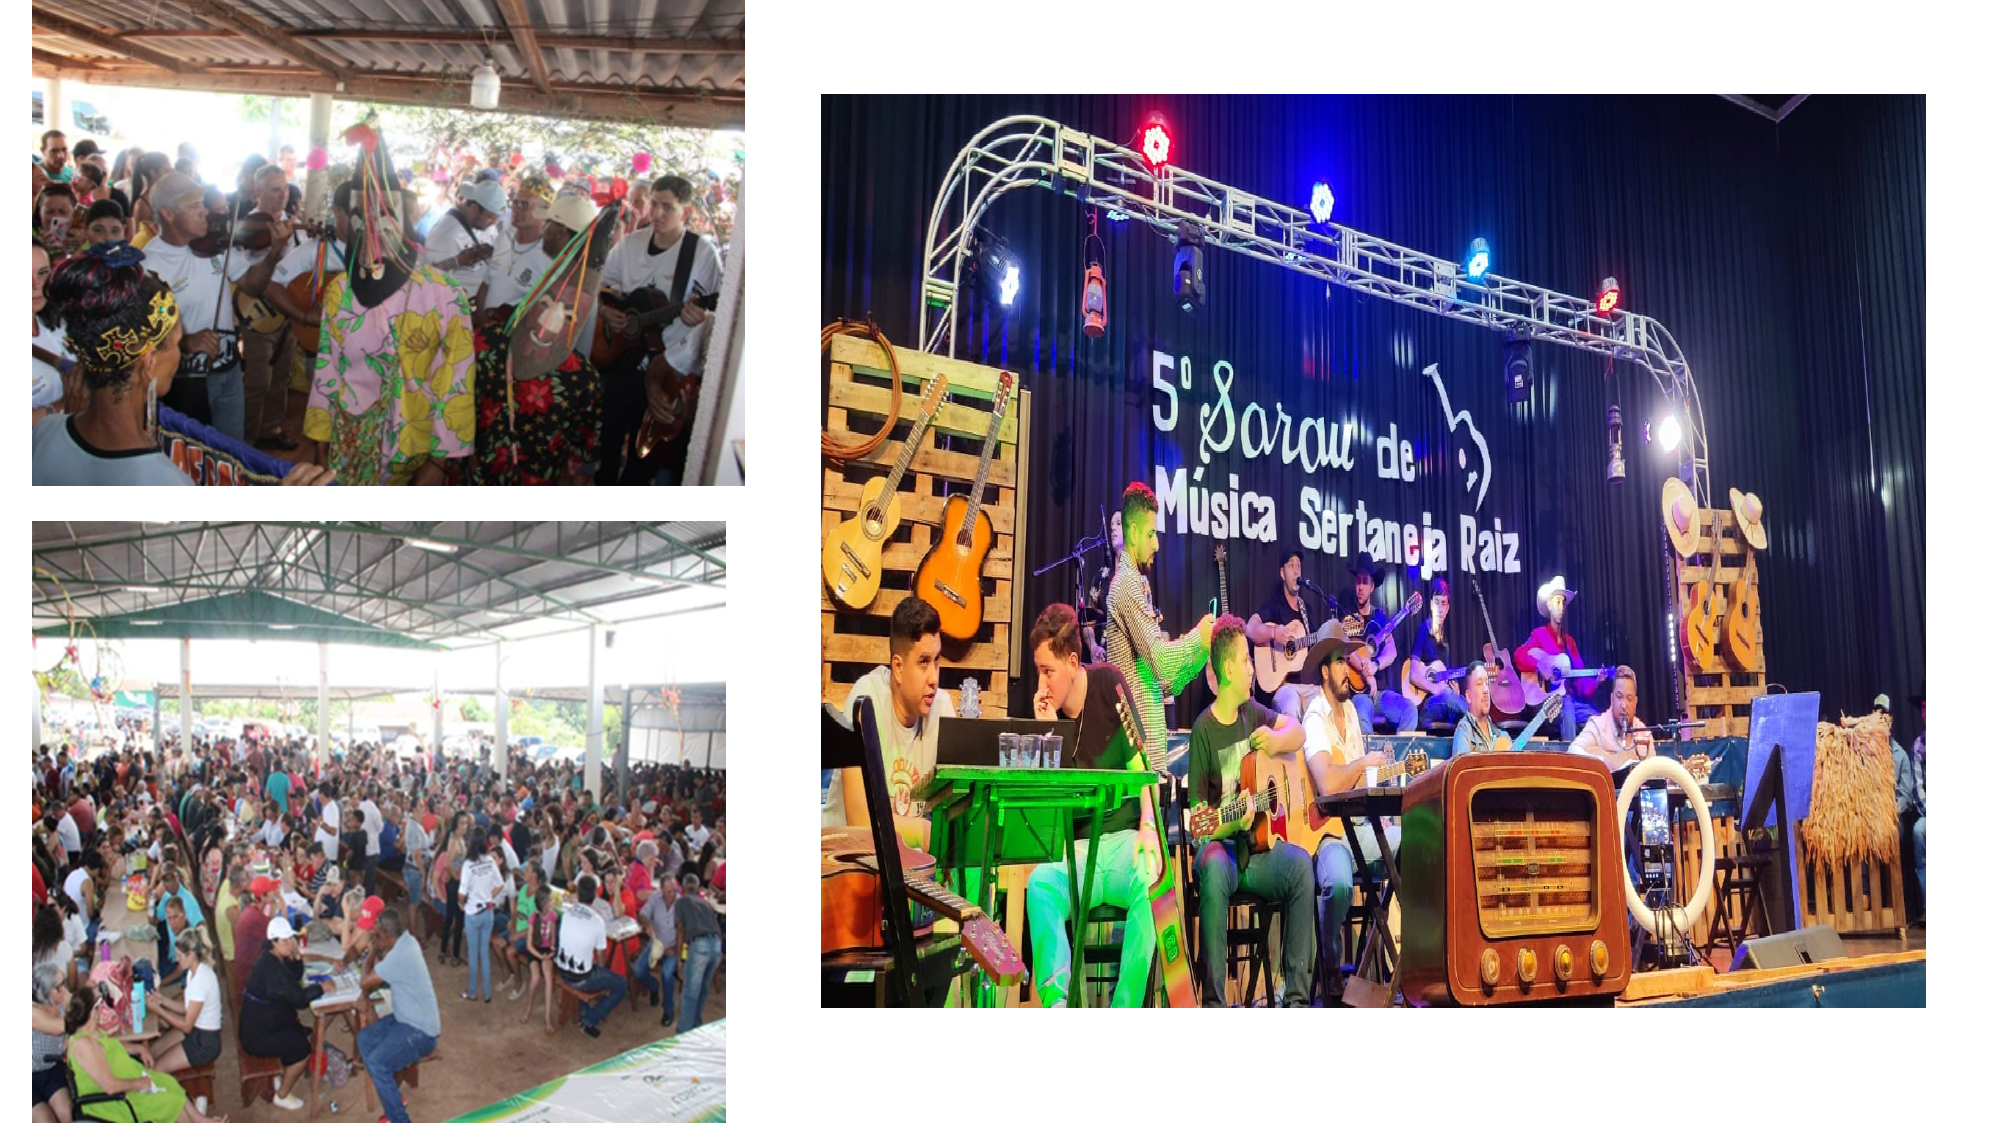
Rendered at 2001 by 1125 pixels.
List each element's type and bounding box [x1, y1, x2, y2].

picture [821, 94, 1926, 1008]
picture [32, 0, 745, 486]
picture [32, 521, 726, 1123]
